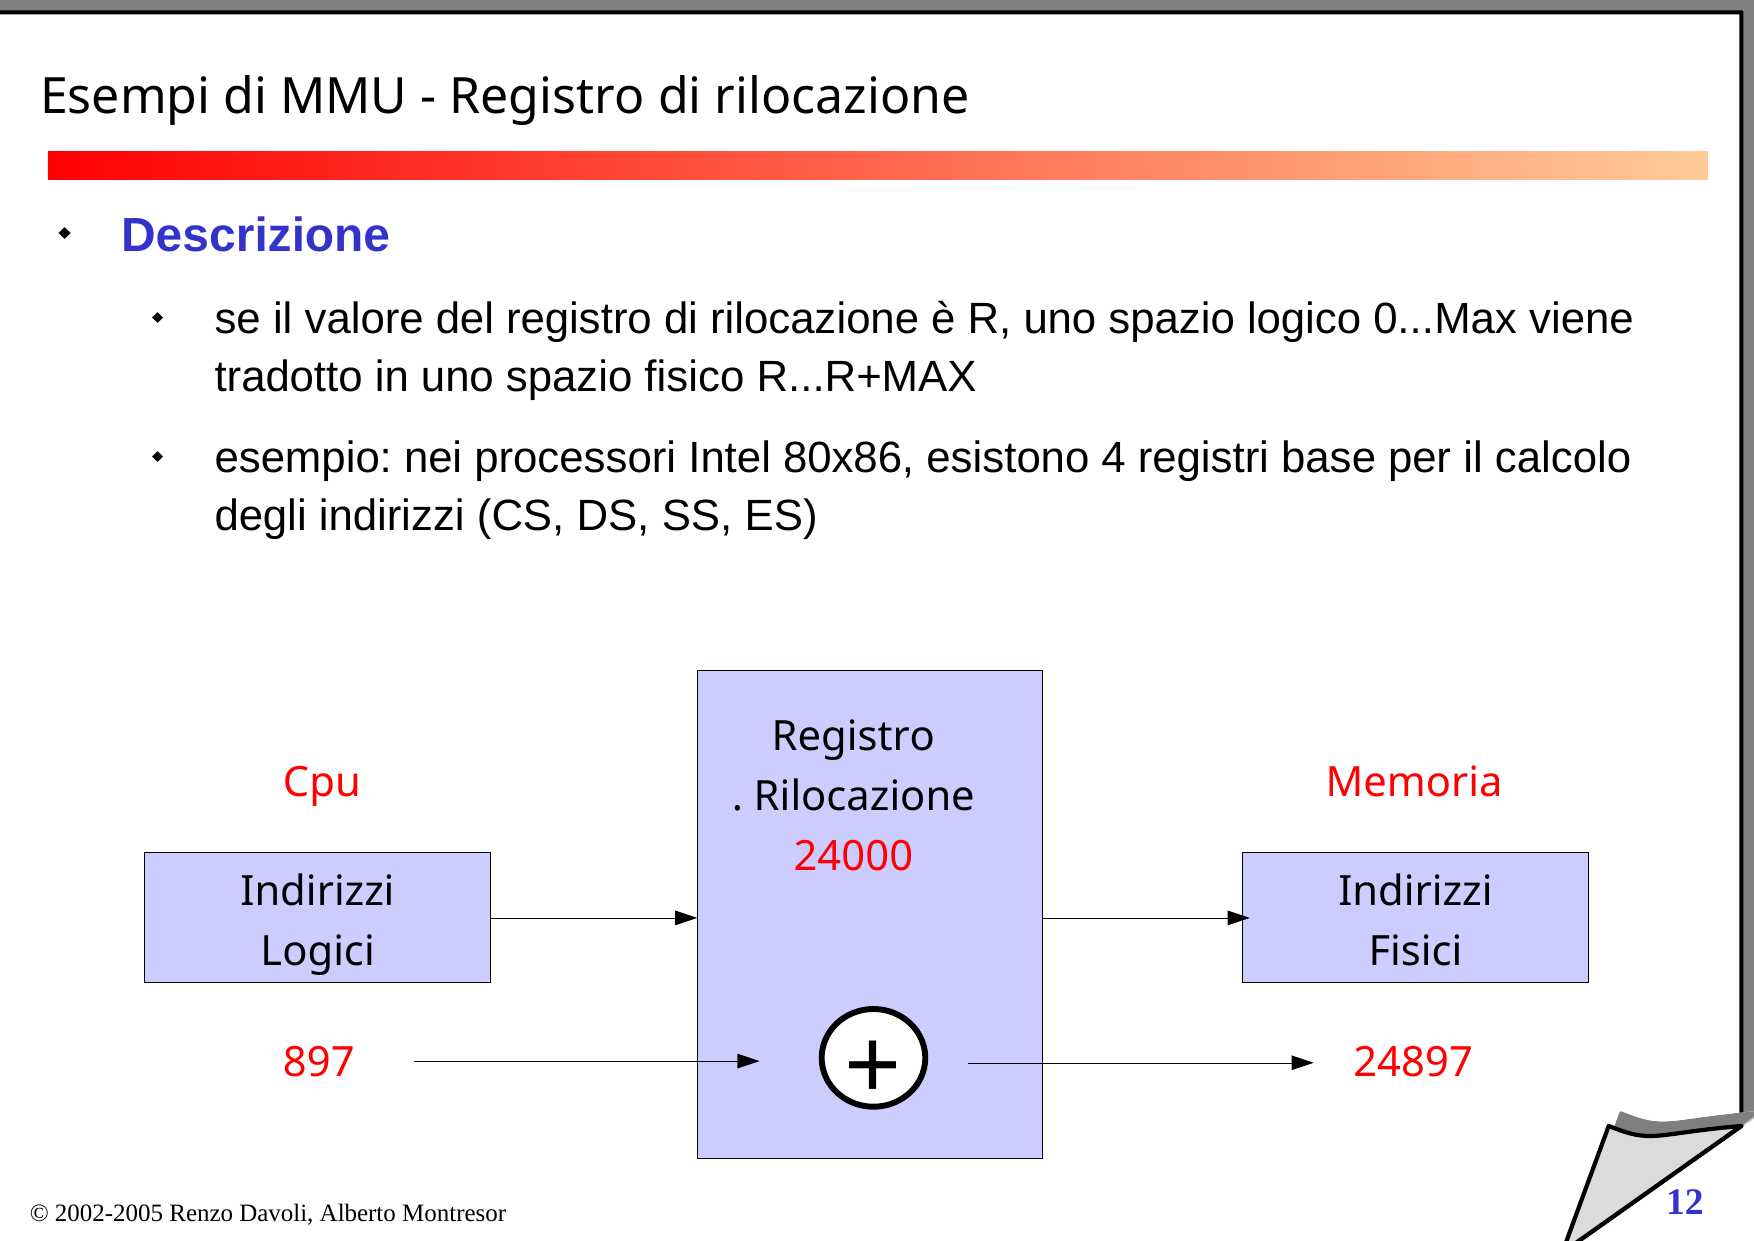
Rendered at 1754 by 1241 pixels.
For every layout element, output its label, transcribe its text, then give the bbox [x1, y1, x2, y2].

text_box [697, 670, 1043, 1159]
text_box + [821, 1009, 926, 1107]
text_box Indirizzi Fisici [1242, 852, 1589, 983]
text_box Memoria [1325, 748, 1522, 813]
text_box Indirizzi Logici [144, 852, 491, 983]
title Esempi di MMU - Registro di rilocazione [40, 49, 1714, 144]
text_box 24897 [1353, 1028, 1503, 1093]
list Descrizione se il valore del registro di rilocazione è R, uno spazio logico 0...Max viene tradotto in uno spazio fisico R...R+MAX esempio: nei processori Intel 80x86, esistono 4 registri base per il calcolo degli indirizzi (CS, DS, SS, ES) [58, 206, 1696, 619]
text_box Registro . Rilocazione 24000 [731, 703, 1011, 902]
text_box MMU [750, 152, 754, 179]
text_box Cpu [282, 748, 366, 813]
text_box 897 [282, 1028, 373, 1093]
